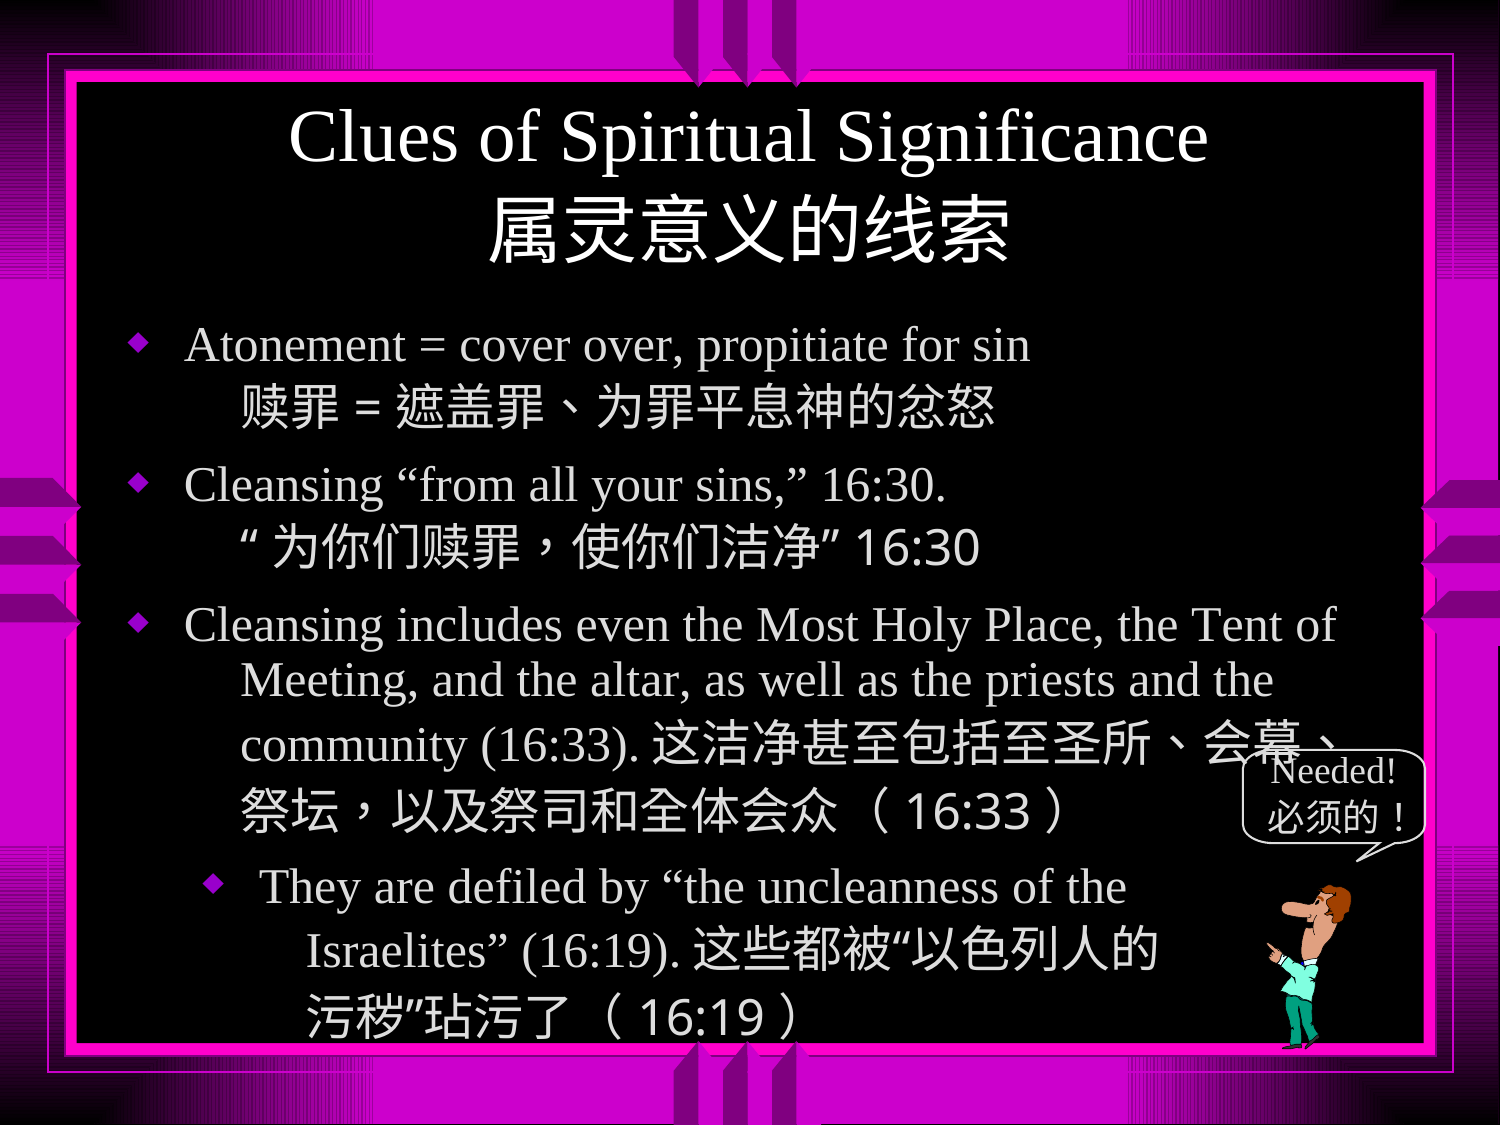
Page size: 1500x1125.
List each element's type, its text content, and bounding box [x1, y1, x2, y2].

title Clues of Spiritual Significance 属灵意义的线索 [112, 99, 1388, 288]
text_box Needed! 必须的！ [1242, 749, 1426, 862]
chart [1265, 884, 1353, 1050]
list Atonement = cover over, propitiate for sin 赎罪=遮盖罪、为罪平息神的忿怒 Cleansing “from all your sins,” 16:30. “为你们赎罪，使你们洁净”16:30 Cleansing includes even the Most Holy Place, the Tent of Meeting, and the altar, as well as the priests and the community (16:33).这洁净甚至包括至圣所、会幕、祭坛，以及祭司和全体会众（16:33） They are defiled by “the uncleanness of the Israelites” (16:19).这些都被“以色列人的 污秽”玷污了（16:19） [112, 308, 1388, 998]
